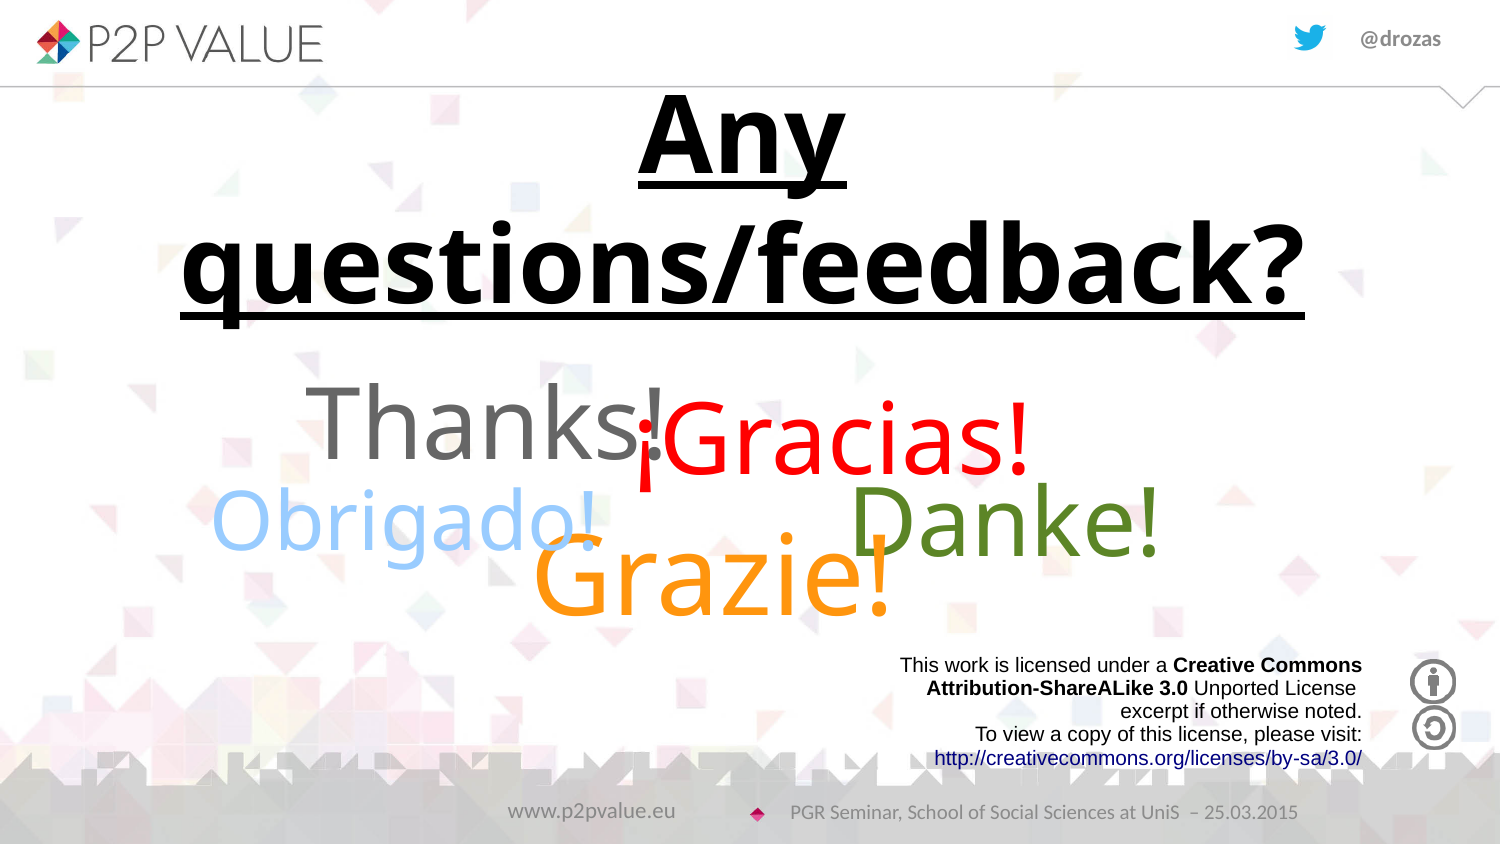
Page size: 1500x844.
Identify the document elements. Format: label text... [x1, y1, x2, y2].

text_box @drozas [1333, 15, 1455, 60]
title Any questions/feedback? [150, 15, 1336, 376]
text_box This work is licensed under a Creative Commons Attribution-ShareALike 3.0 Unported License excerpt if otherwise noted. To view a copy of this license, please visit: http://creativecommons.org/licenses/by-sa/3.0/ [885, 645, 1378, 801]
title Grazie! [510, 541, 916, 661]
title Danke! [916, 420, 1201, 616]
text_box PGR Seminar, School of Social Sciences at UniS – 25.03.2015 [777, 788, 1470, 834]
picture [0, 0, 1500, 844]
title Thanks! [270, 376, 585, 420]
title Obrigado! [195, 420, 616, 616]
text_box www.p2pvalue.eu [501, 789, 720, 829]
title ¡Gracias! [585, 376, 1081, 541]
